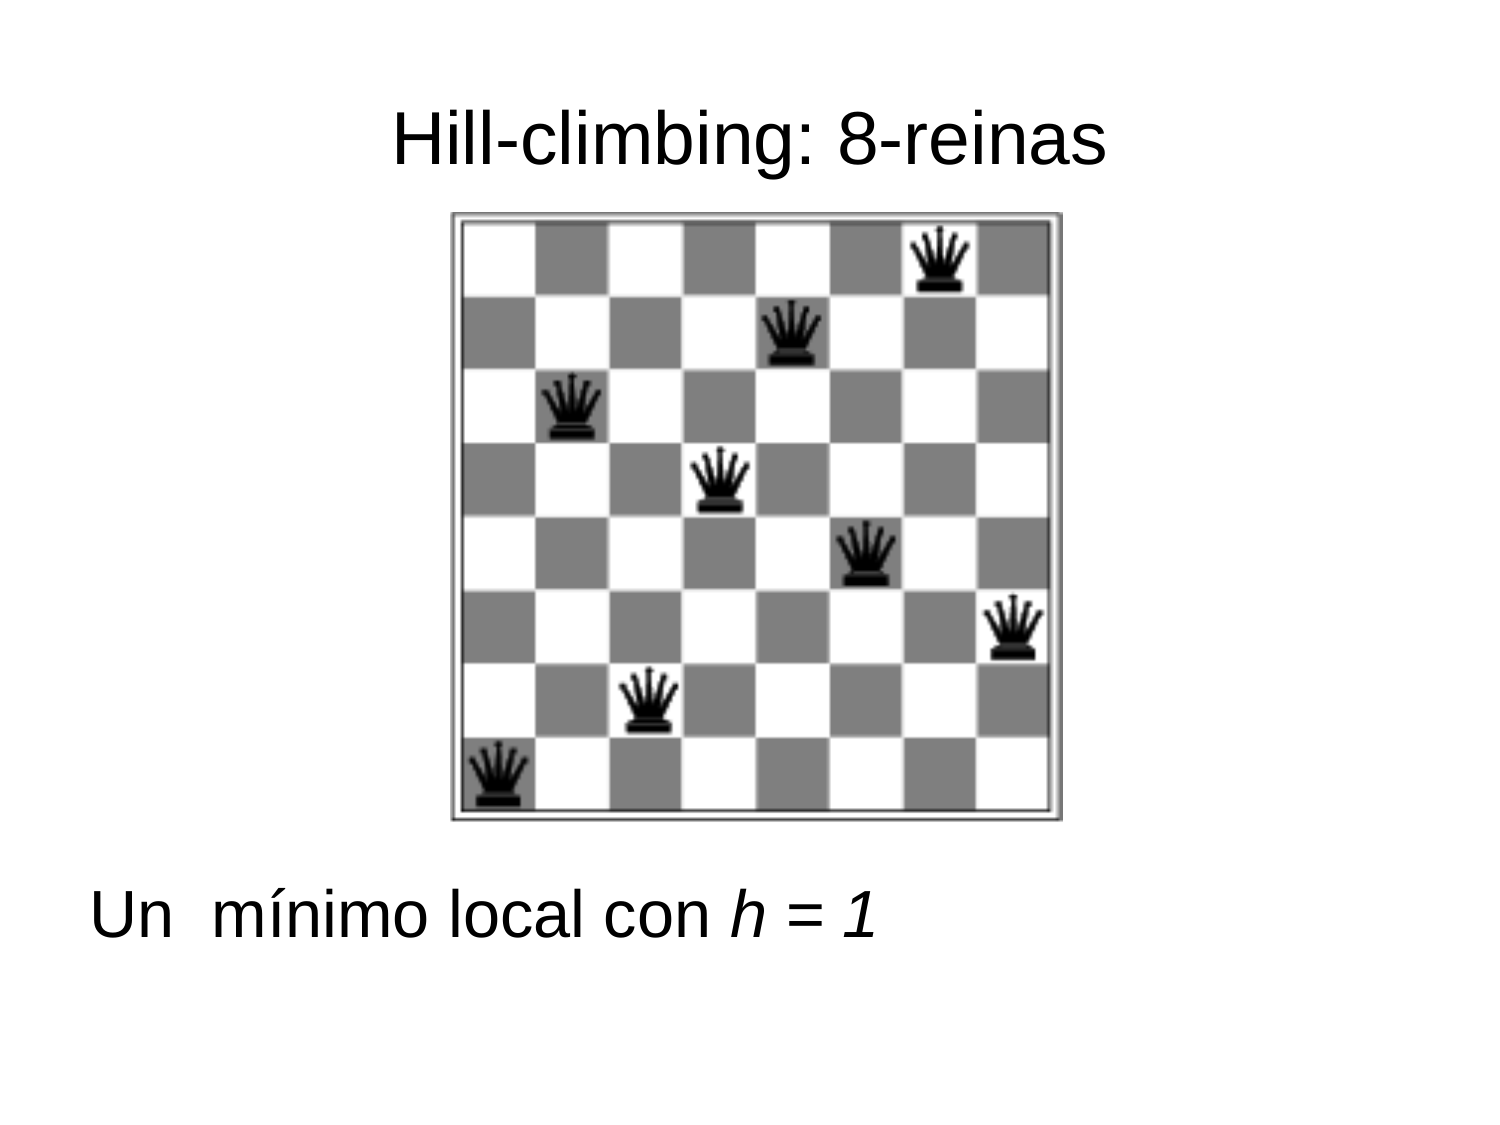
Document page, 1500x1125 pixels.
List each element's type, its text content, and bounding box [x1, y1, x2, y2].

picture [450, 212, 1063, 787]
text_box Un mínimo local con h = 1 [75, 787, 1426, 1005]
title Hill-climbing: 8-reinas [75, 45, 1426, 233]
